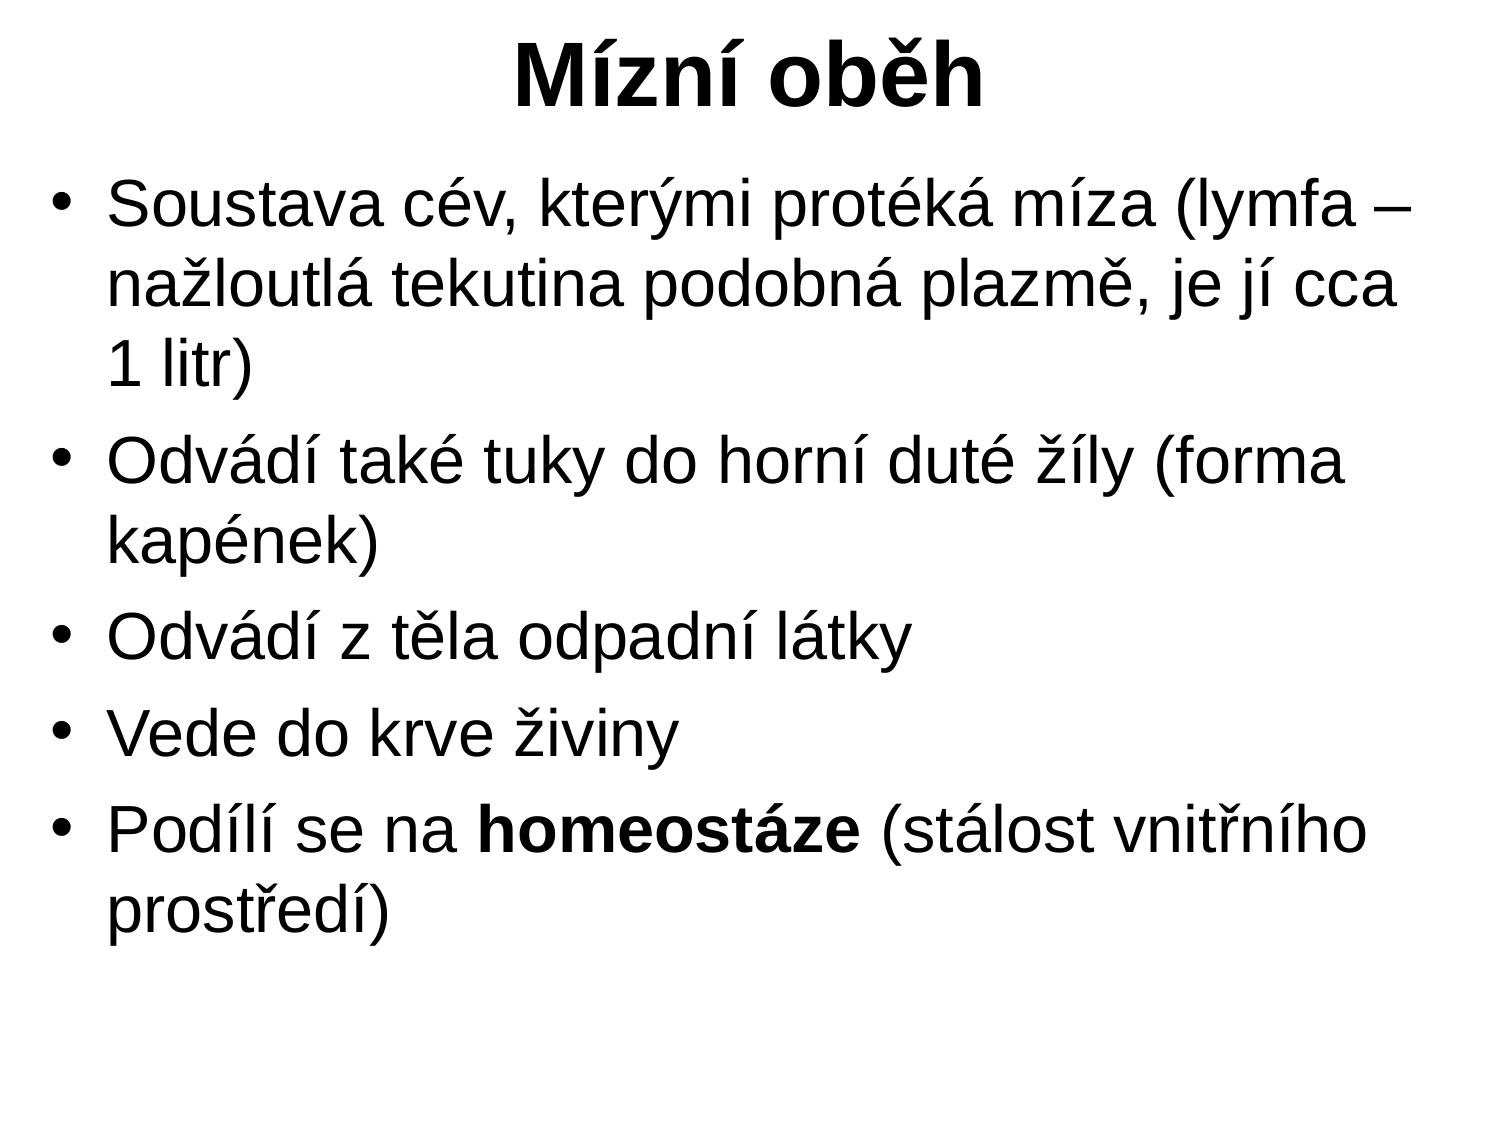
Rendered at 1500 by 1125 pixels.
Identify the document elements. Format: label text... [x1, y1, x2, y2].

list Soustava cév, kterými protéká míza (lymfa – nažloutlá tekutina podobná plazmě, je jí cca 1 litr) Odvádí také tuky do horní duté žíly (forma kapének) Odvádí z těla odpadní látky Vede do krve živiny Podílí se na homeostáze (stálost vnitřního prostředí) [35, 152, 1465, 1010]
title Mízní oběh [75, 0, 1426, 141]
